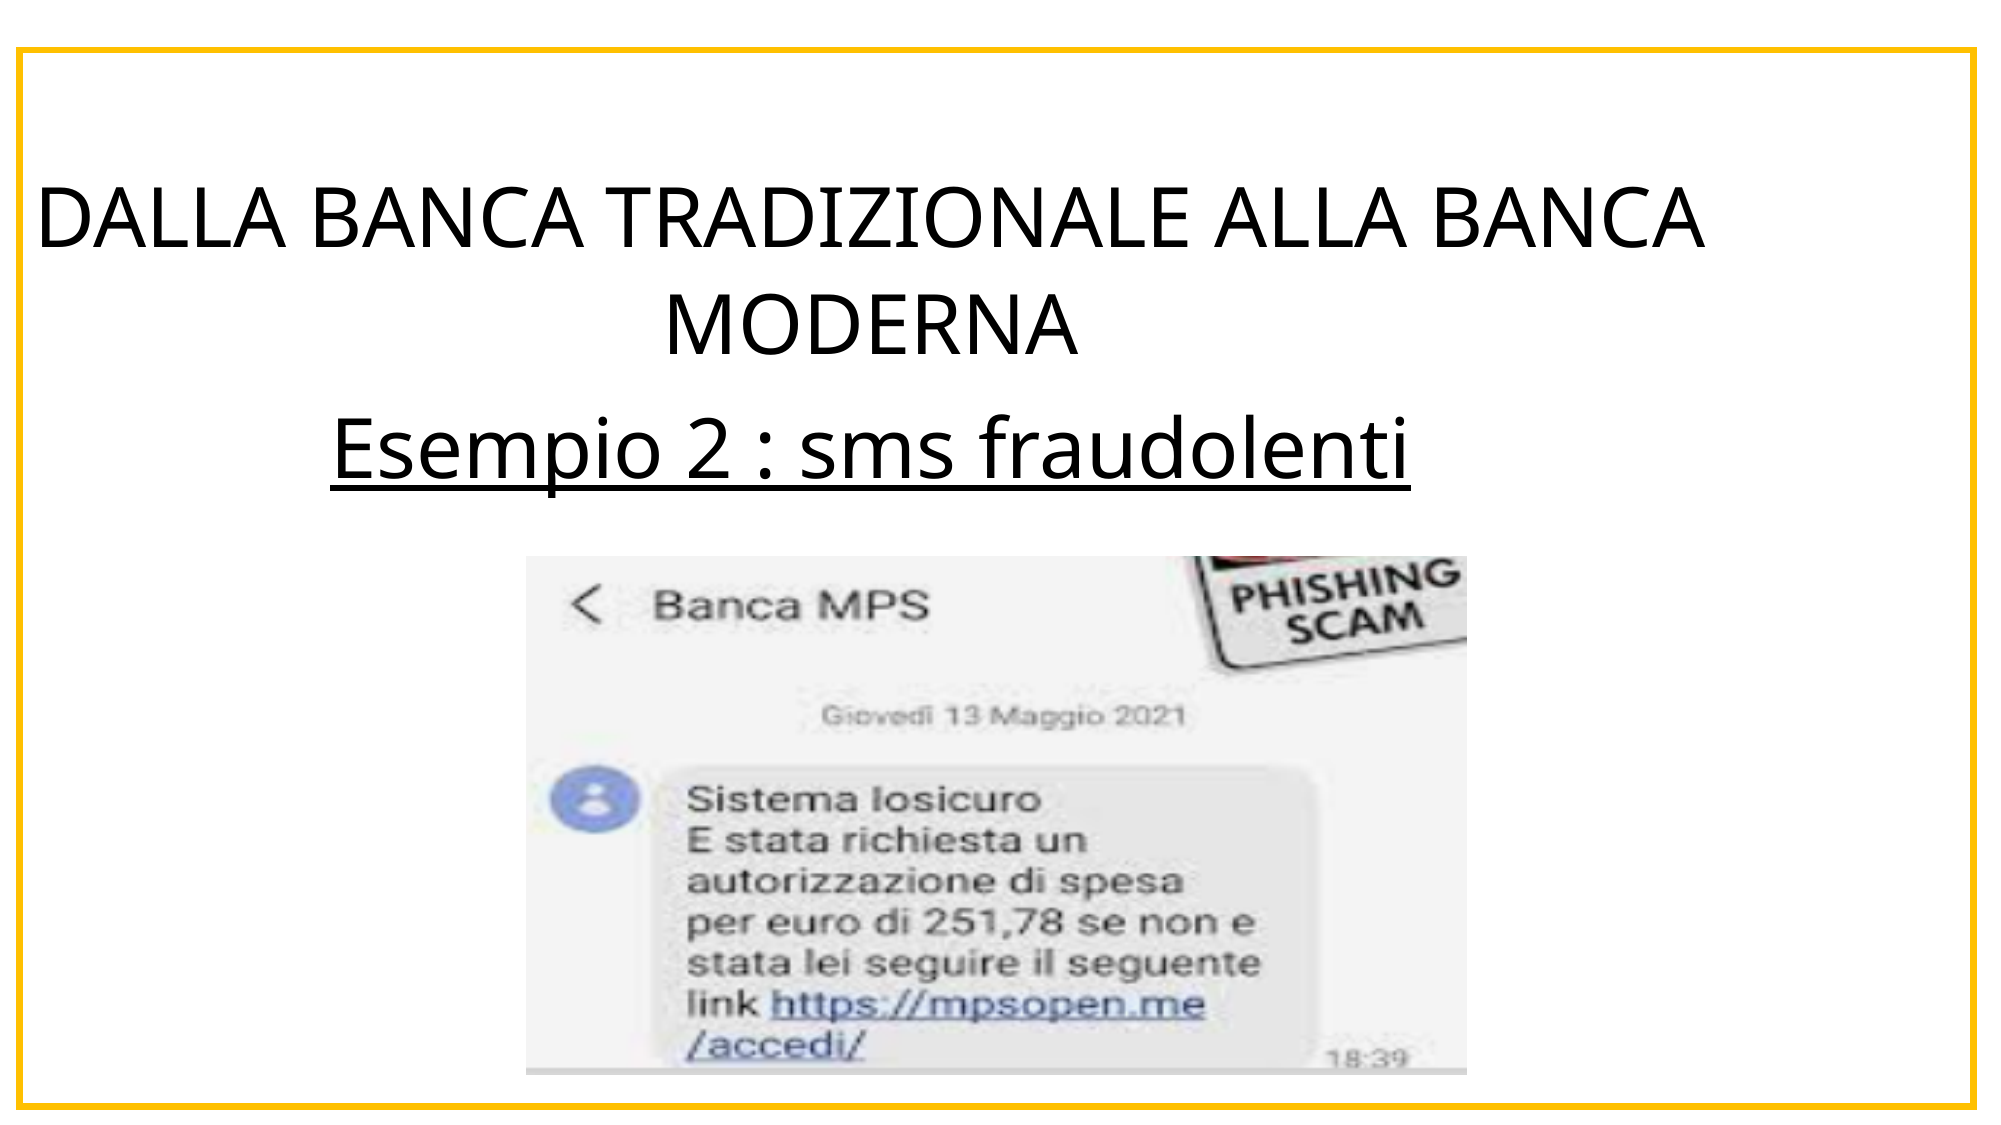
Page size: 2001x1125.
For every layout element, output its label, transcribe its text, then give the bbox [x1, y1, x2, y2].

text_box DALLA BANCA TRADIZIONALE ALLA BANCA MODERNA Esempio 2 : sms fraudolenti [19, 50, 1974, 1107]
picture [526, 556, 1467, 1075]
